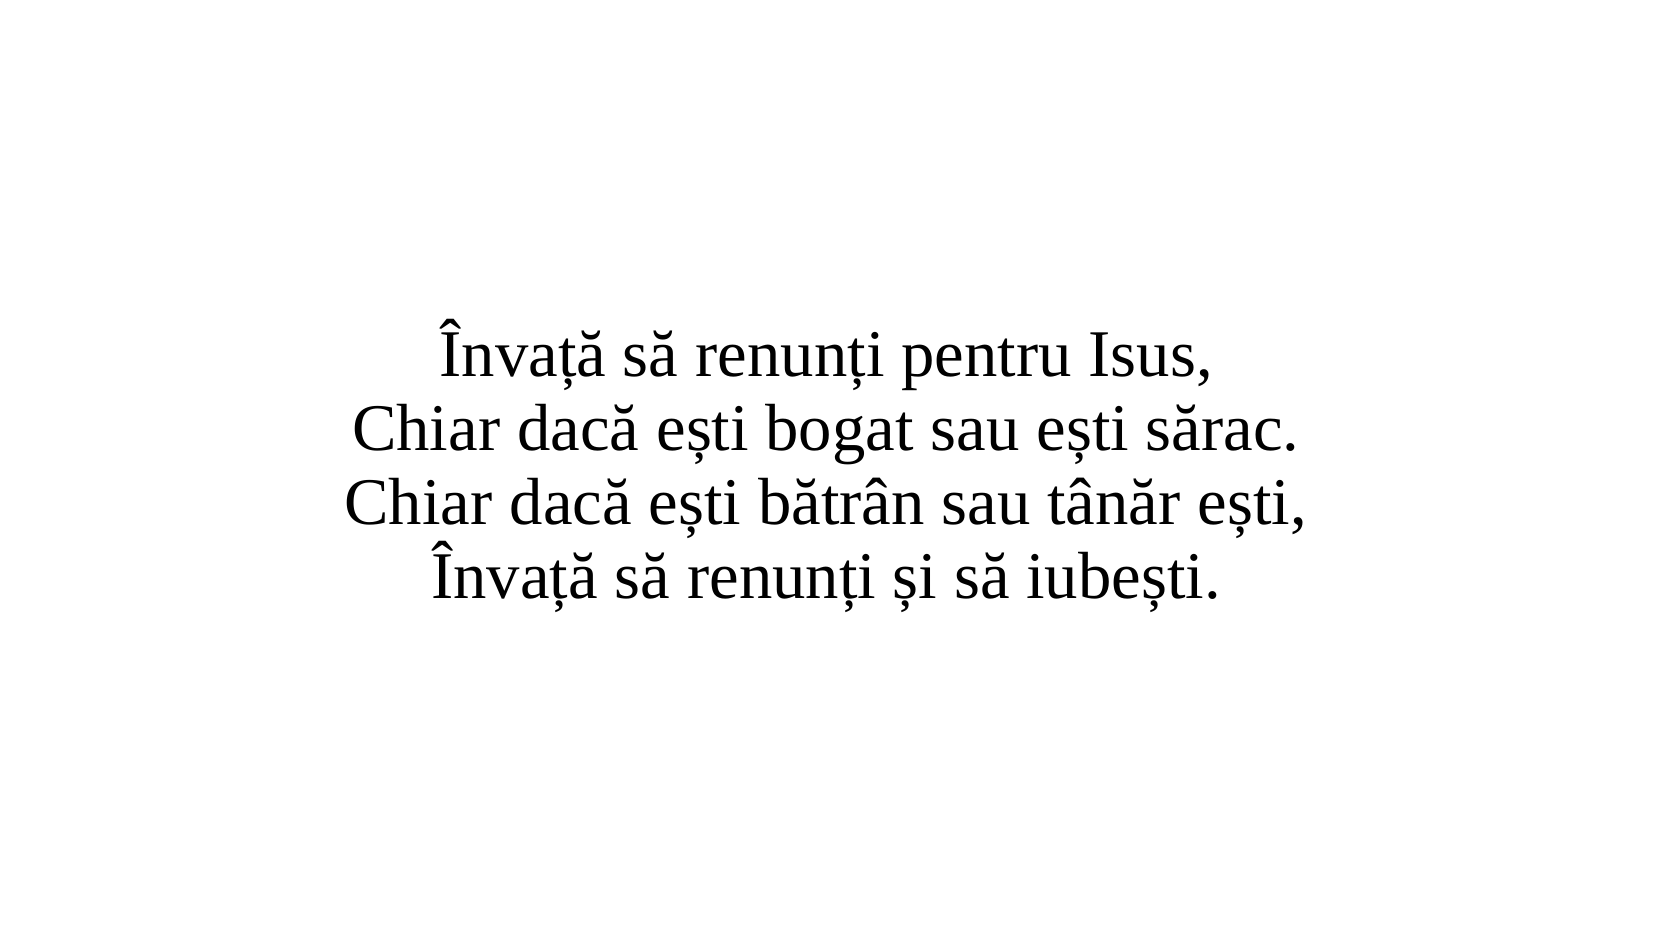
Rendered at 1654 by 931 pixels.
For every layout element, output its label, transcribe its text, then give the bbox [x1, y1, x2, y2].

subtitle Învață să renunți pentru Isus, Chiar dacă ești bogat sau ești sărac. Chiar dacă ești bătrân sau tânăr ești, Învață să renunți și să iubești. [300, 150, 1354, 781]
